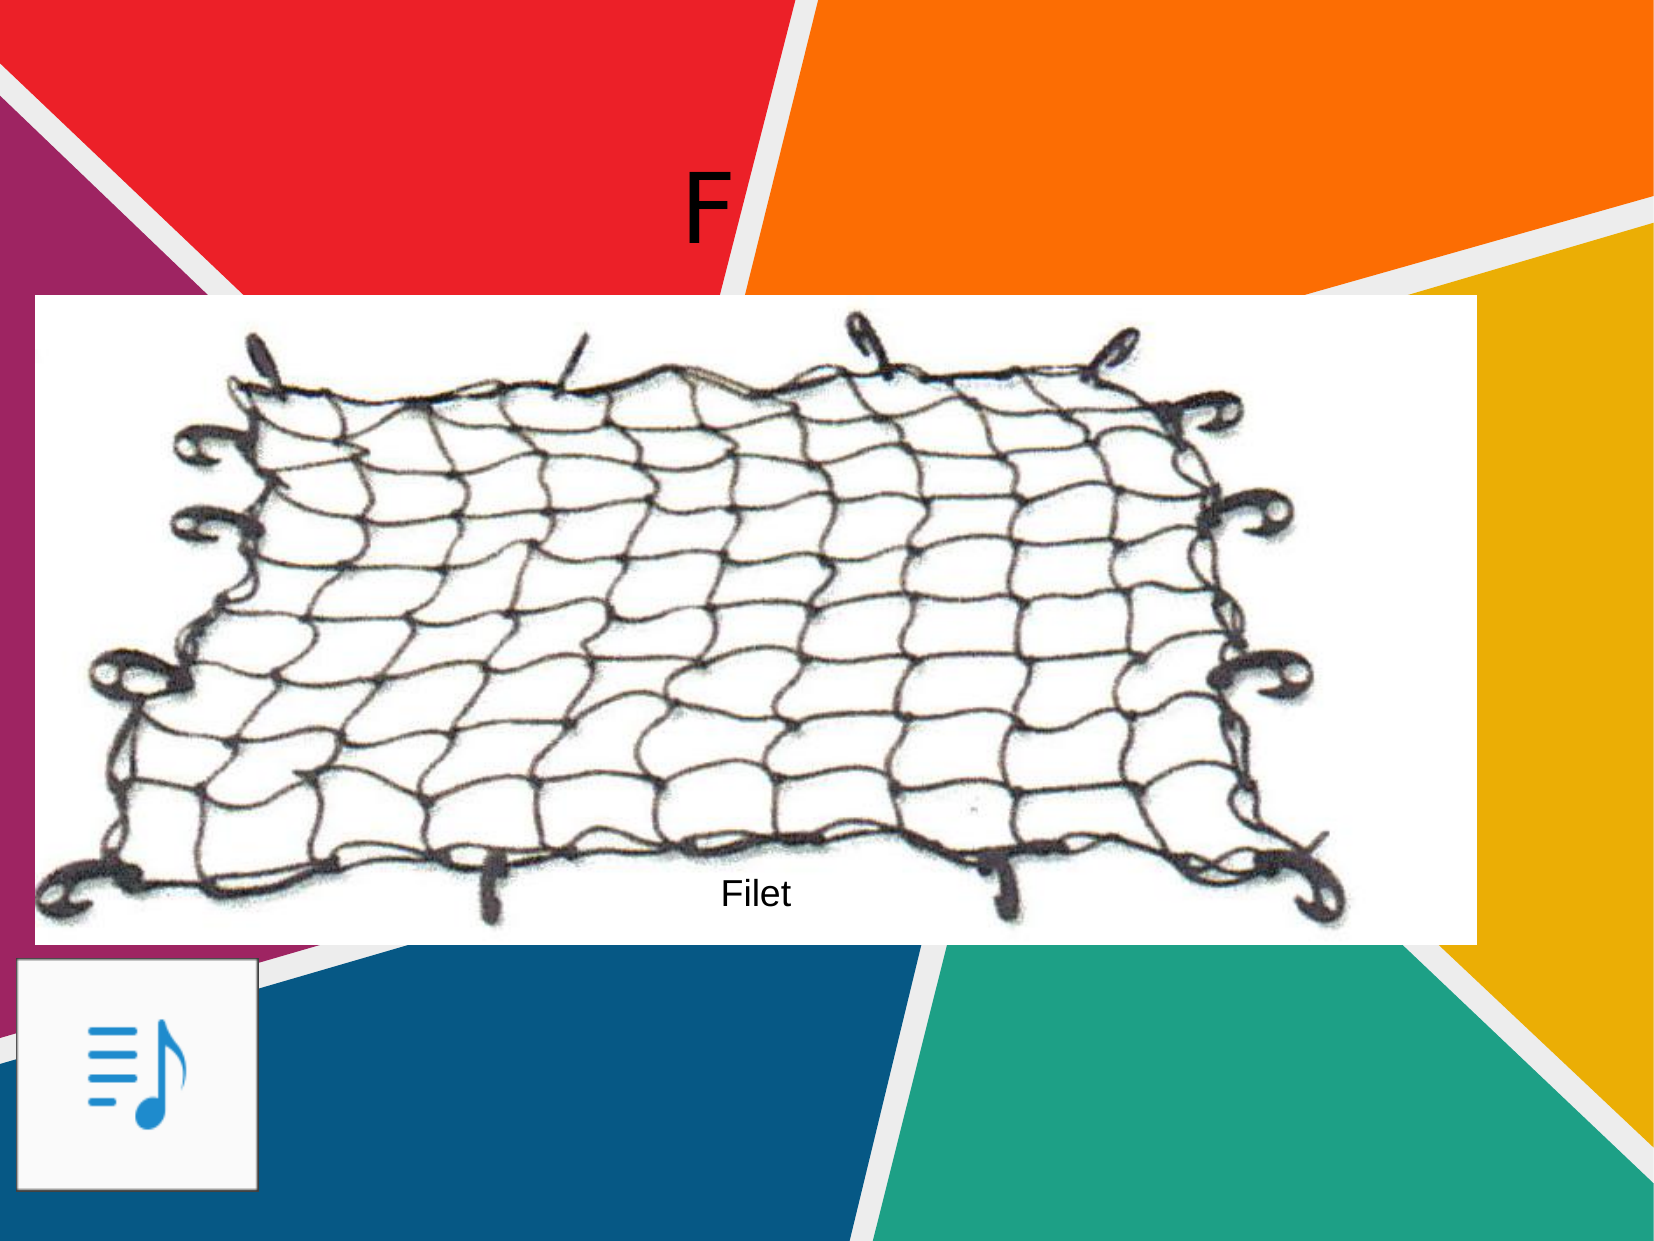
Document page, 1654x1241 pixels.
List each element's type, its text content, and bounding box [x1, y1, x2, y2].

picture [35, 295, 1477, 945]
text_box [15, 956, 260, 1193]
title F [82, 39, 746, 267]
